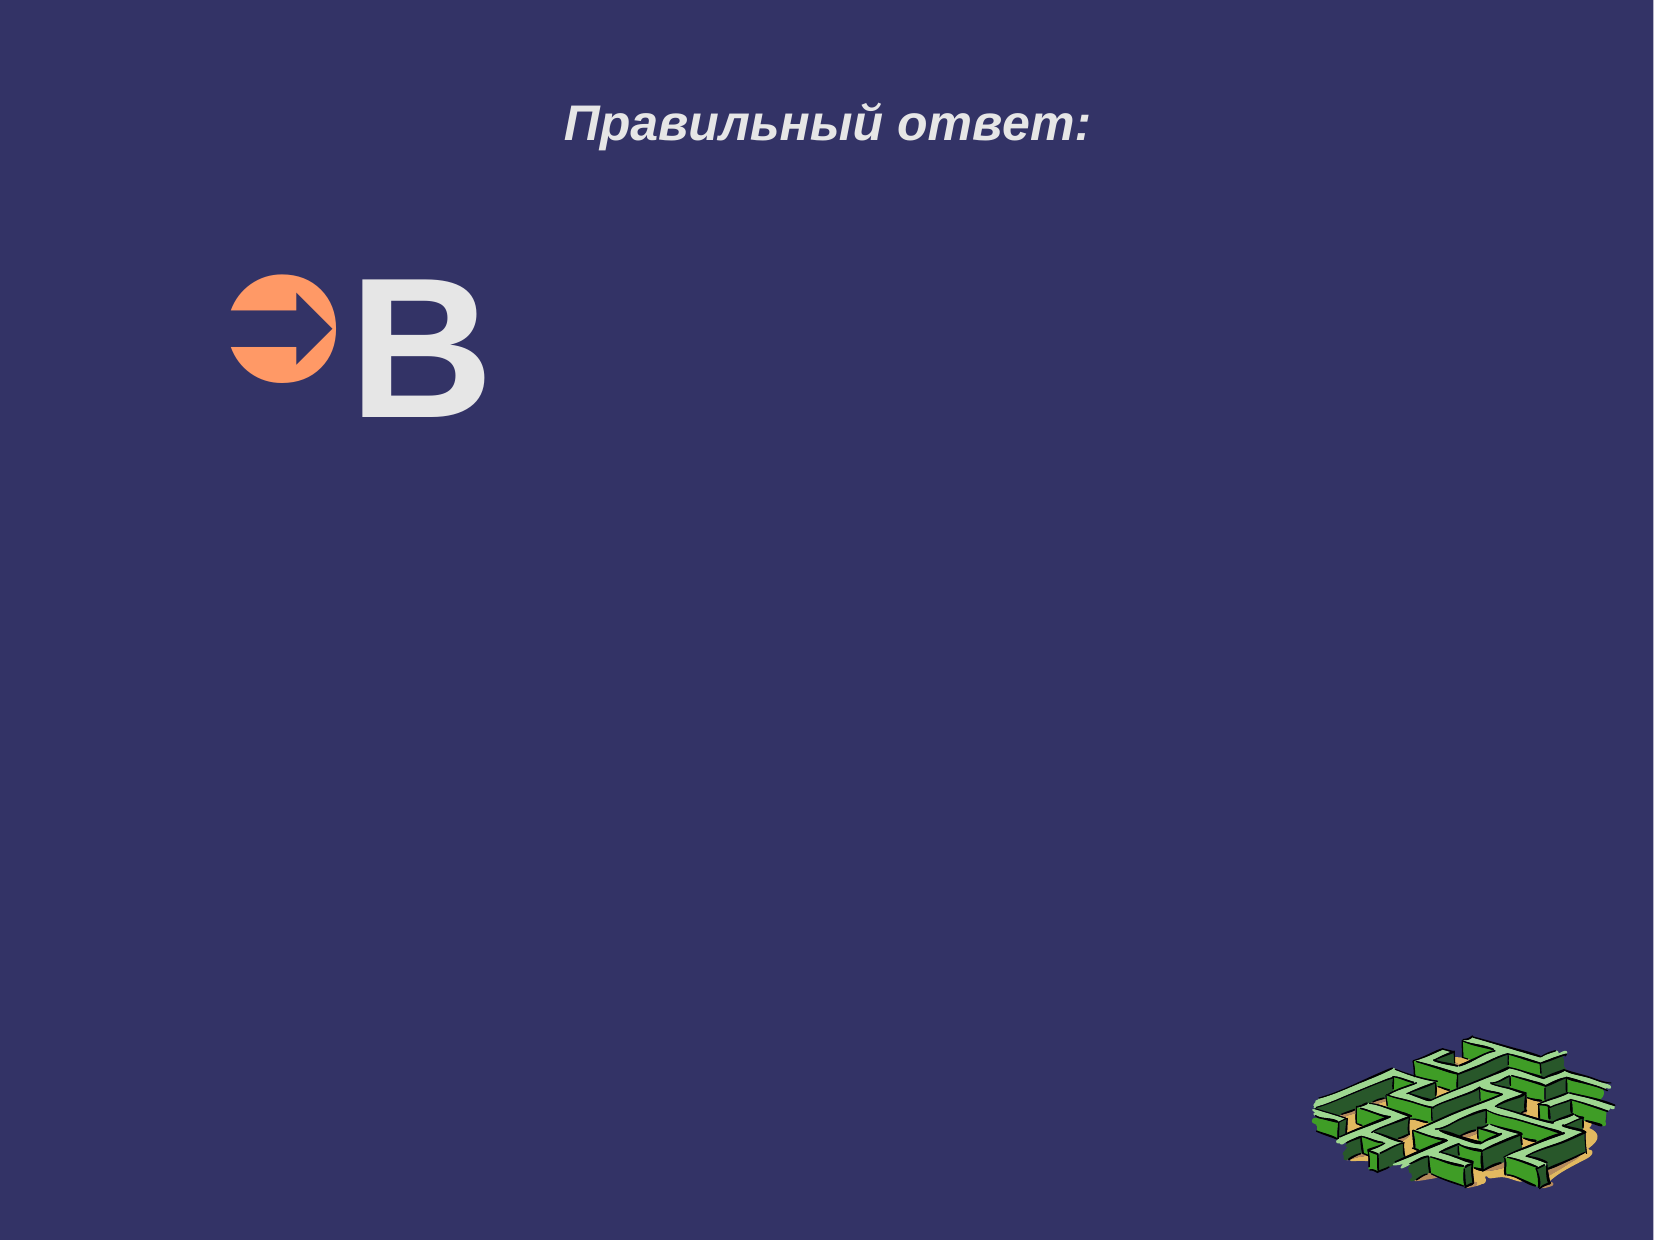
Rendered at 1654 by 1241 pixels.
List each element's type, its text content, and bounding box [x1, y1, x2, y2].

title Правильный ответ: [121, 19, 1534, 227]
list В [203, 236, 1595, 1018]
